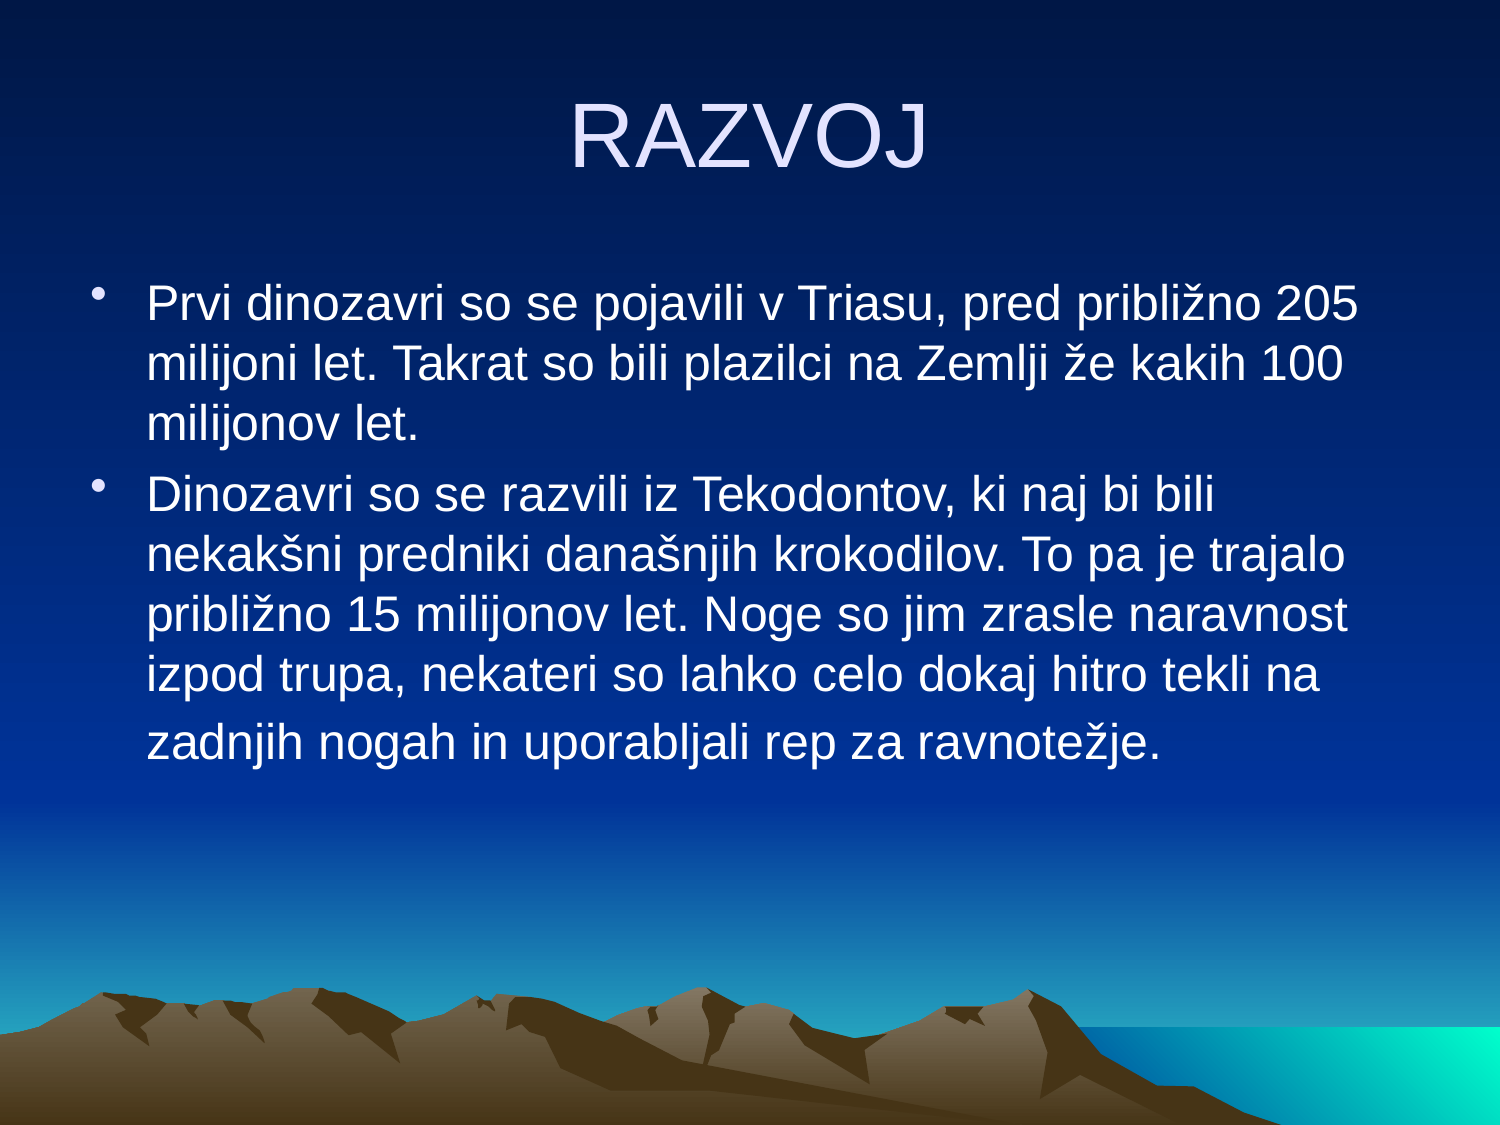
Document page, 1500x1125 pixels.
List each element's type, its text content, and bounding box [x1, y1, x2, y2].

list Prvi dinozavri so se pojavili v Triasu, pred približno 205 milijoni let. Takrat so bili plazilci na Zemlji že kakih 100 milijonov let. Dinozavri so se razvili iz Tekodontov, ki naj bi bili nekakšni predniki današnjih krokodilov. To pa je trajalo približno 15 milijonov let. Noge so jim zrasle naravnost izpod trupa, nekateri so lahko celo dokaj hitro tekli na zadnjih nogah in uporabljali rep za ravnotežje. [75, 262, 1425, 1000]
title RAZVOJ [75, 37, 1425, 225]
